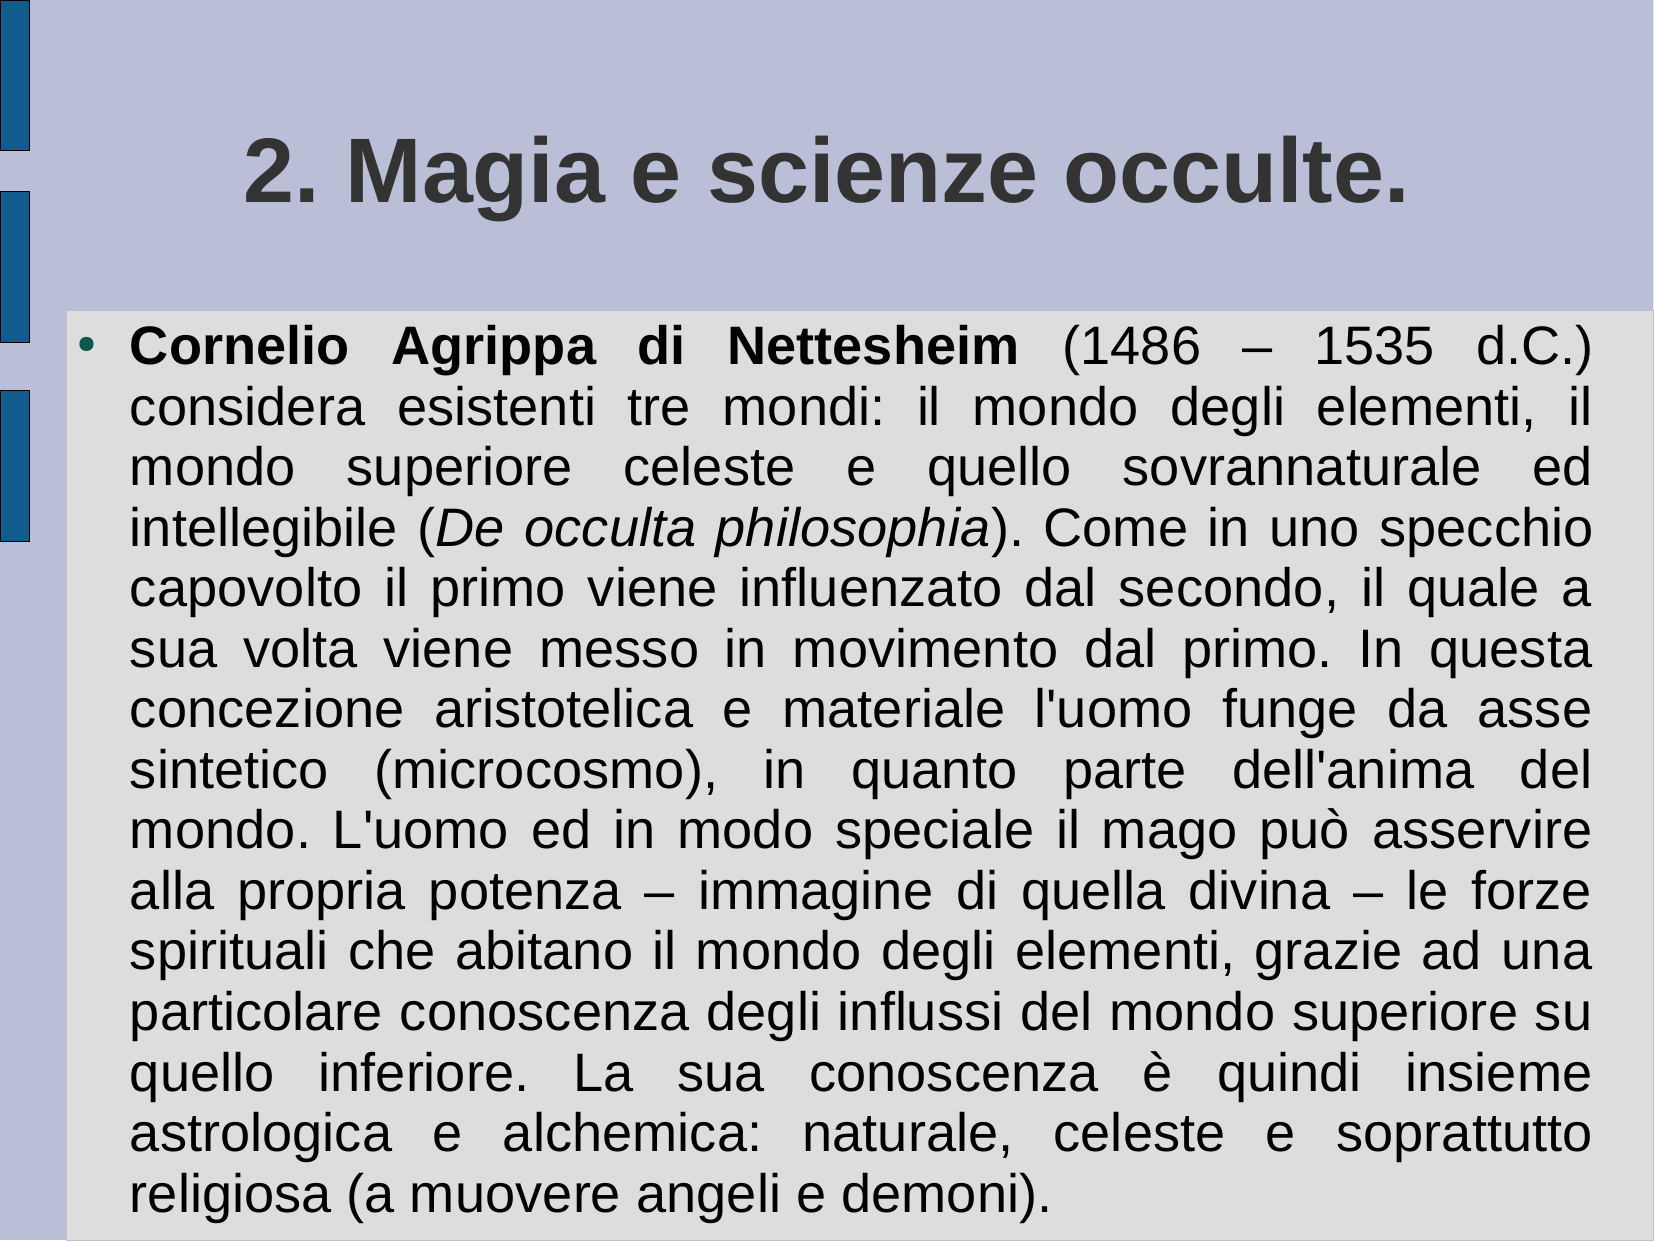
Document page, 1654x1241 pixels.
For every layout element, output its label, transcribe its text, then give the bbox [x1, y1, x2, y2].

list Cornelio Agrippa di Nettesheim (1486 – 1535 d.C.) considera esistenti tre mondi: il mondo degli elementi, il mondo superiore celeste e quello sovrannaturale ed intellegibile (De occulta philosophia). Come in uno specchio capovolto il primo viene influenzato dal secondo, il quale a sua volta viene messo in movimento dal primo. In questa concezione aristotelica e materiale l'uomo funge da asse sintetico (microcosmo), in quanto parte dell'anima del mondo. L'uomo ed in modo speciale il mago può asservire alla propria potenza – immagine di quella divina – le forze spirituali che abitano il mondo degli elementi, grazie ad una particolare conoscenza degli influssi del mondo superiore su quello inferiore. La sua conoscenza è quindi insieme astrologica e alchemica: naturale, celeste e soprattutto religiosa (a muovere angeli e demoni). [59, 315, 1595, 1226]
title 2. Magia e scienze occulte. [121, 67, 1534, 275]
